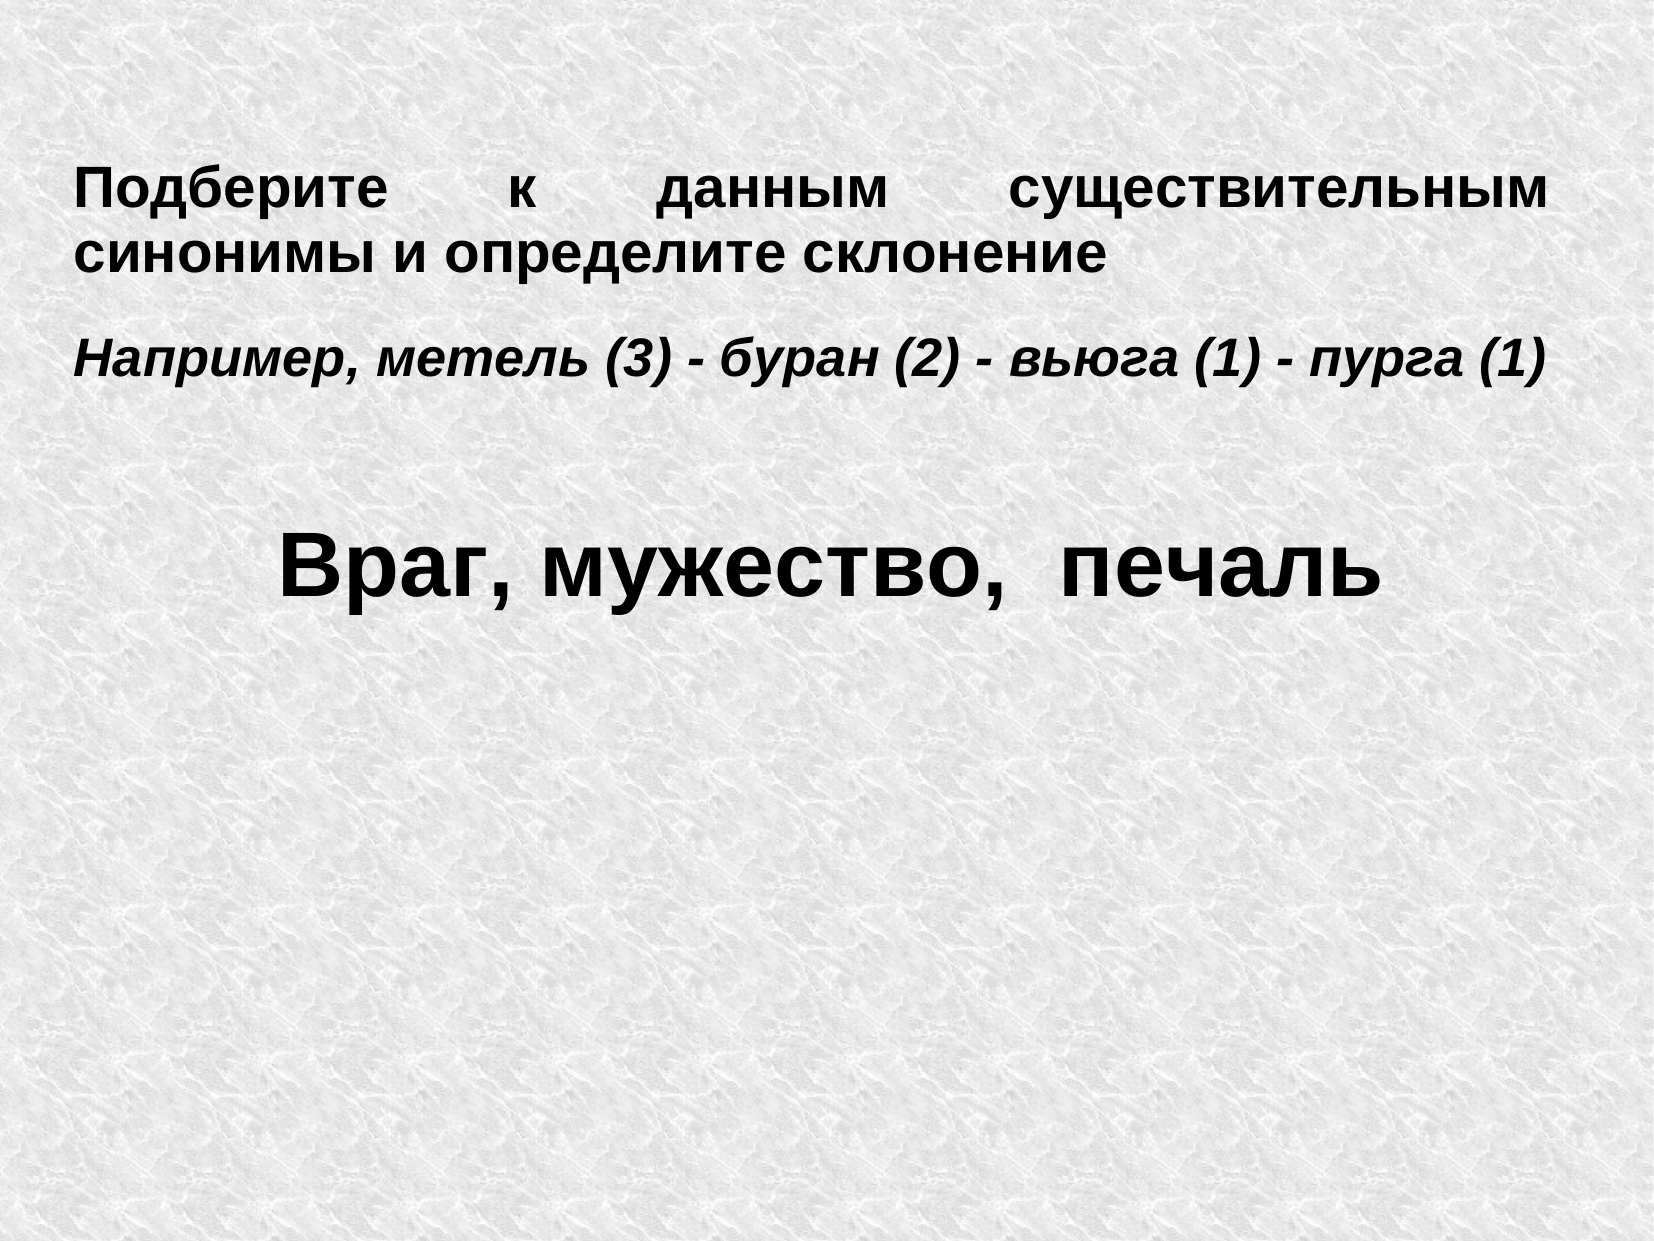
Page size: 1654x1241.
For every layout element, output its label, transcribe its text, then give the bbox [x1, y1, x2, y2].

picture [0, 0, 1654, 1241]
text_box Подберите к данным существительным синонимы и определите склонение Например, метель (3) - буран (2) - вьюга (1) - пурга (1) Враг, мужество, печаль [59, 147, 1565, 628]
